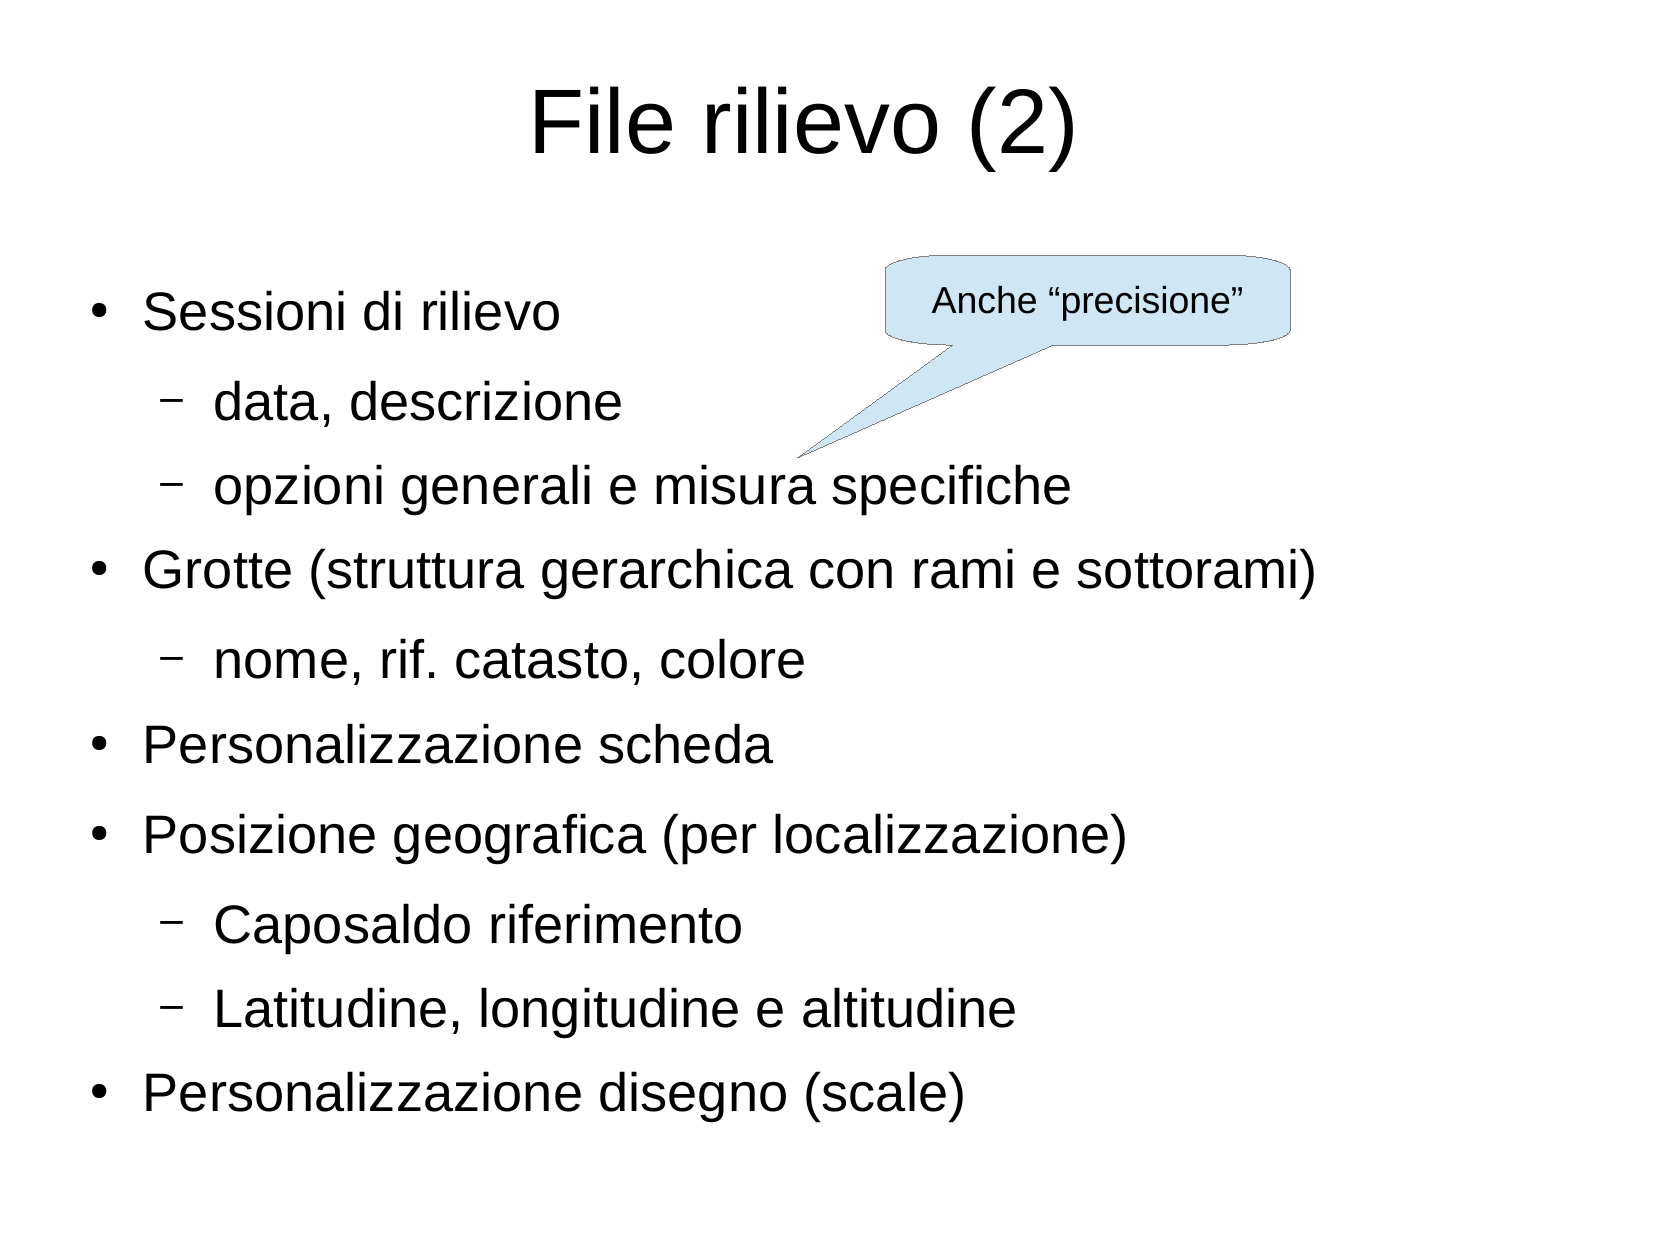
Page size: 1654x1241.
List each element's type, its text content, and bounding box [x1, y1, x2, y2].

text_box Anche “precisione” [797, 255, 1291, 458]
list Sessioni di rilievo data, descrizione opzioni generali e misura specifiche Grotte (struttura gerarchica con rami e sottorami) nome, rif. catasto, colore Personalizzazione scheda Posizione geografica (per localizzazione) Caposaldo riferimento Latitudine, longitudine e altitudine Personalizzazione disegno (scale) [71, 281, 1561, 1201]
title File rilievo (2) [60, 17, 1549, 226]
